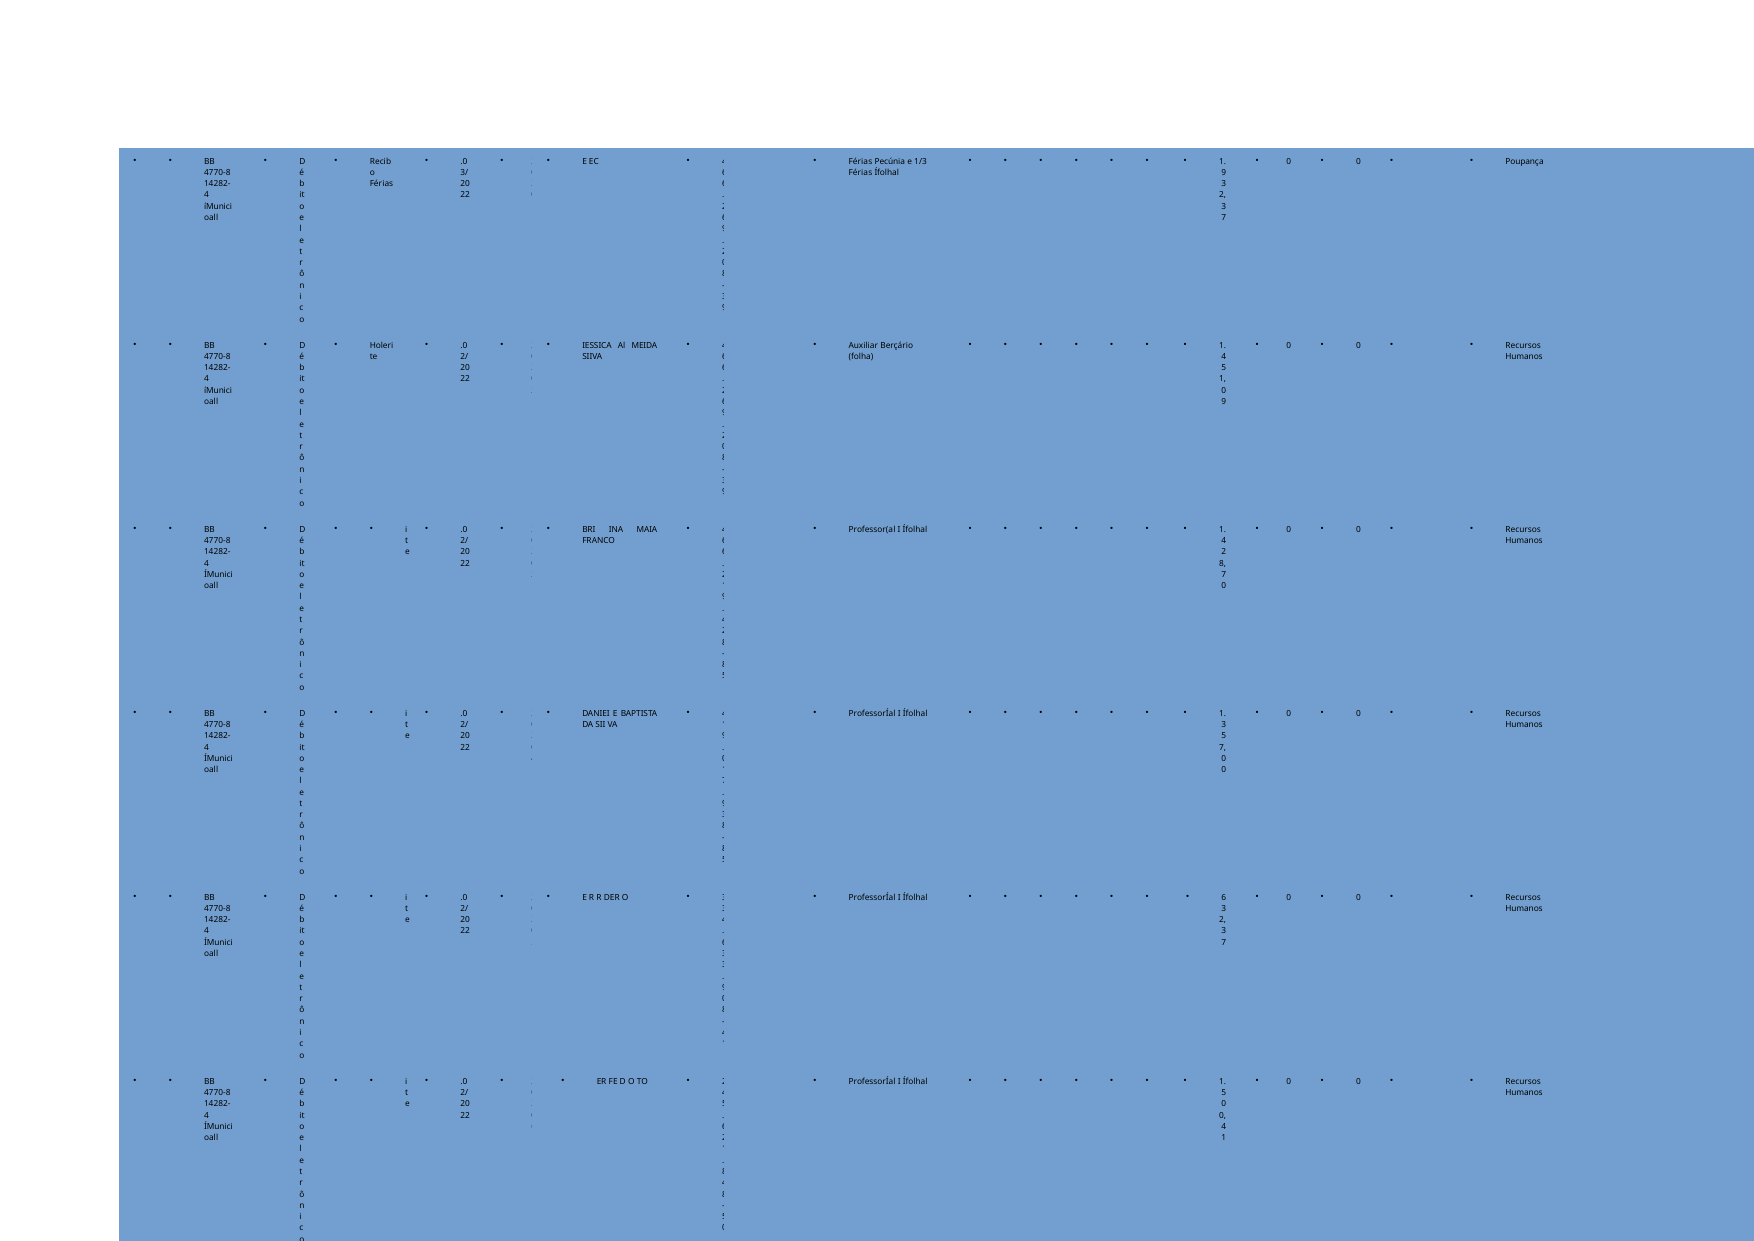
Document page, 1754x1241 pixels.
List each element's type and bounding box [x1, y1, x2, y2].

table_cell [119, 332, 1754, 1241]
table_header [119, 148, 1754, 332]
